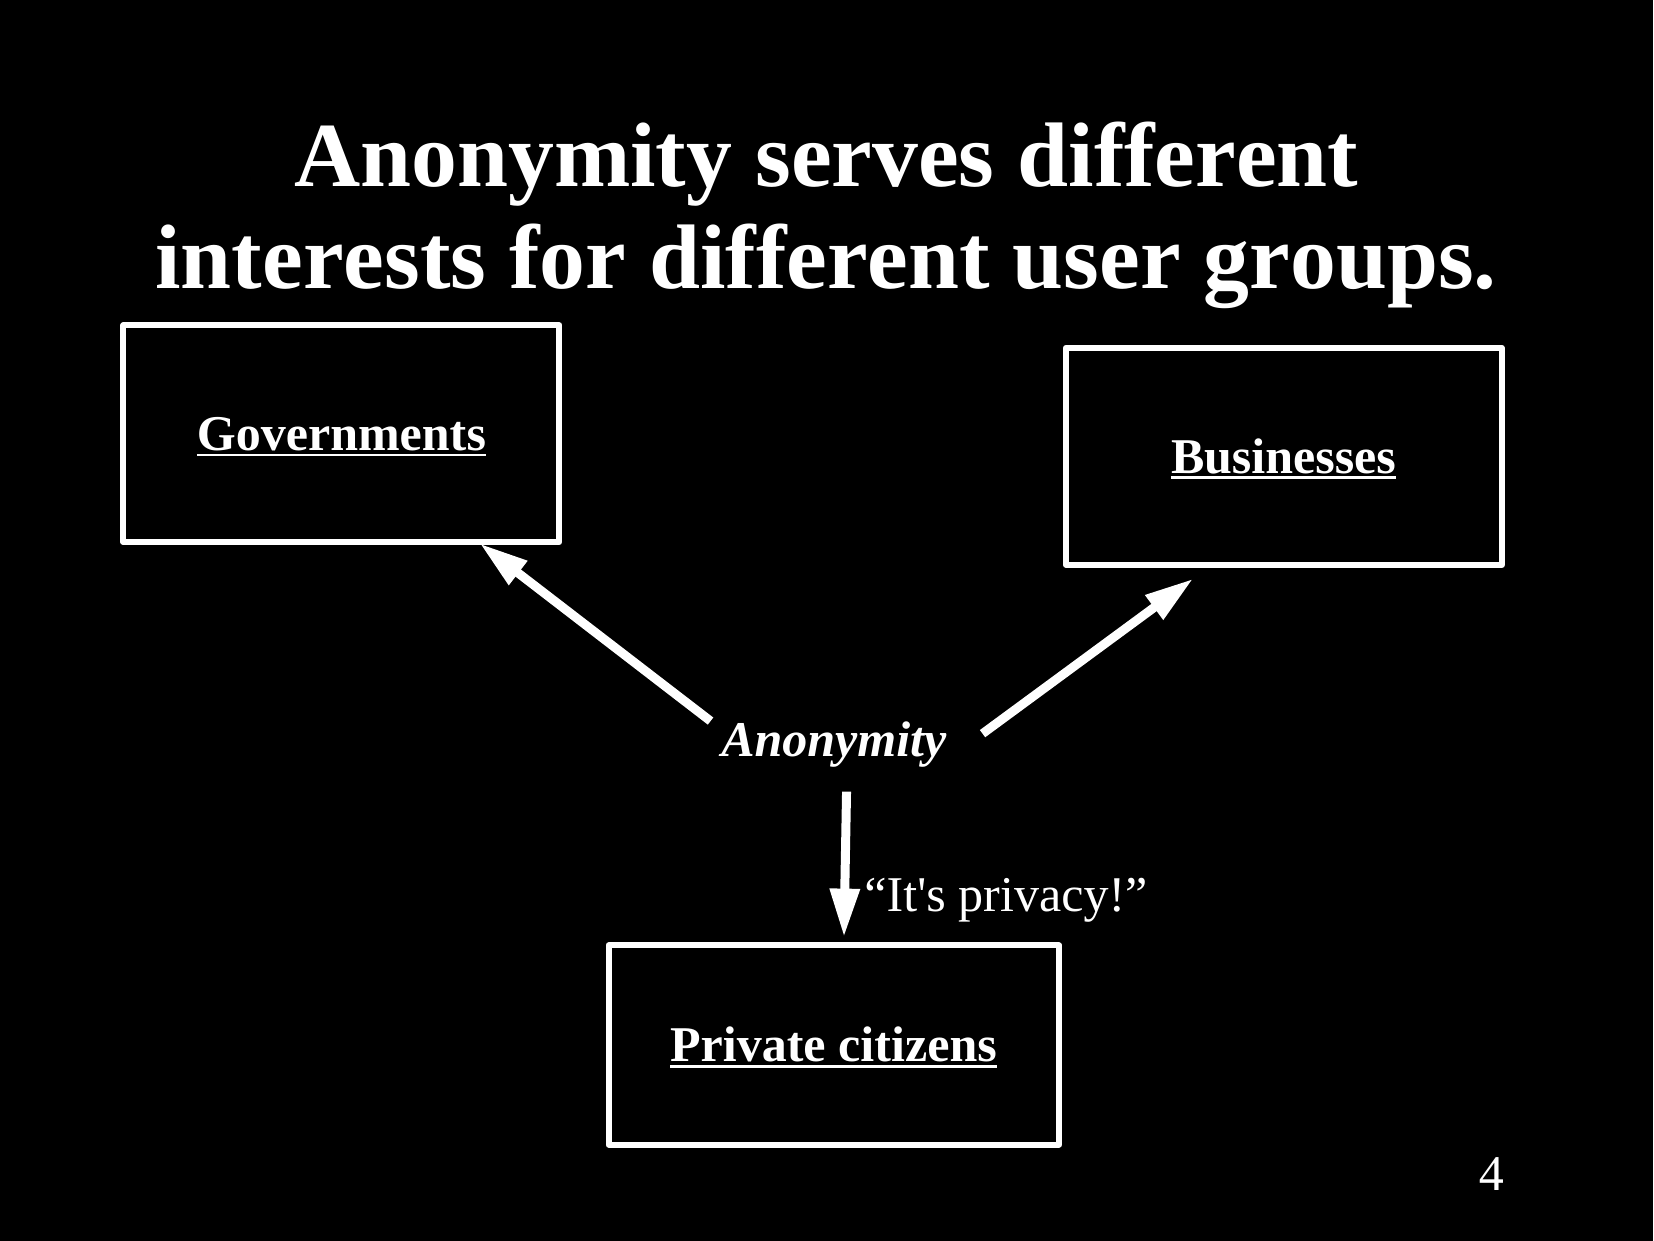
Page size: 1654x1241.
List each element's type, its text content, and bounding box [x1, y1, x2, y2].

text_box Private citizens [608, 945, 1059, 1145]
text_box Businesses [1065, 347, 1502, 565]
text_box Anonymity [632, 668, 1036, 812]
text_box Governments [123, 325, 560, 543]
text_box “It's privacy!” [864, 867, 1148, 924]
title Anonymity serves different interests for different user groups. [121, 68, 1534, 345]
